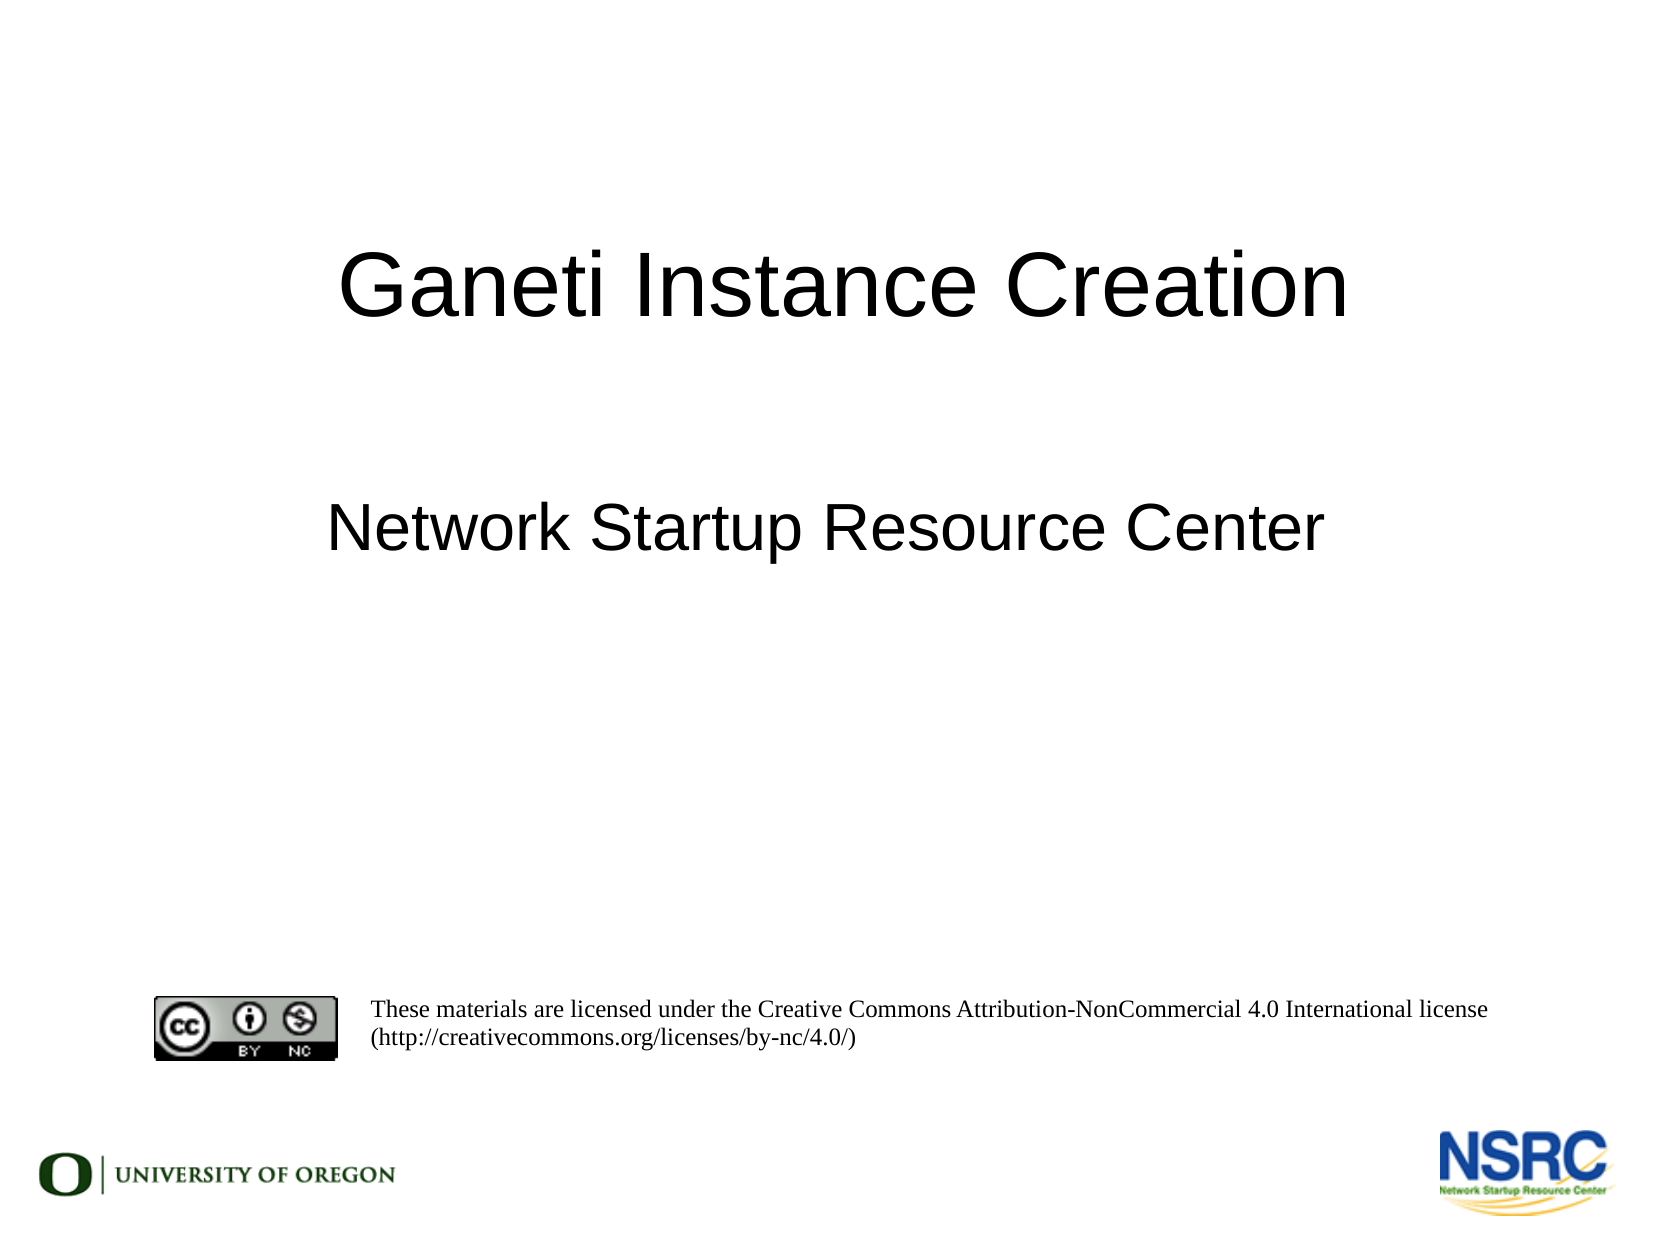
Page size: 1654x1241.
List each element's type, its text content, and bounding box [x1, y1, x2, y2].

picture [154, 996, 338, 1061]
picture [1440, 1130, 1616, 1216]
title Ganeti Instance Creation [0, 158, 1654, 401]
text_box Network Startup Resource Center [0, 482, 1654, 573]
text_box These materials are licensed under the Creative Commons Attribution-NonCommercial 4.0 International license (http://creativecommons.org/licenses/by-nc/4.0/) [355, 988, 1556, 1059]
picture [37, 1151, 397, 1198]
